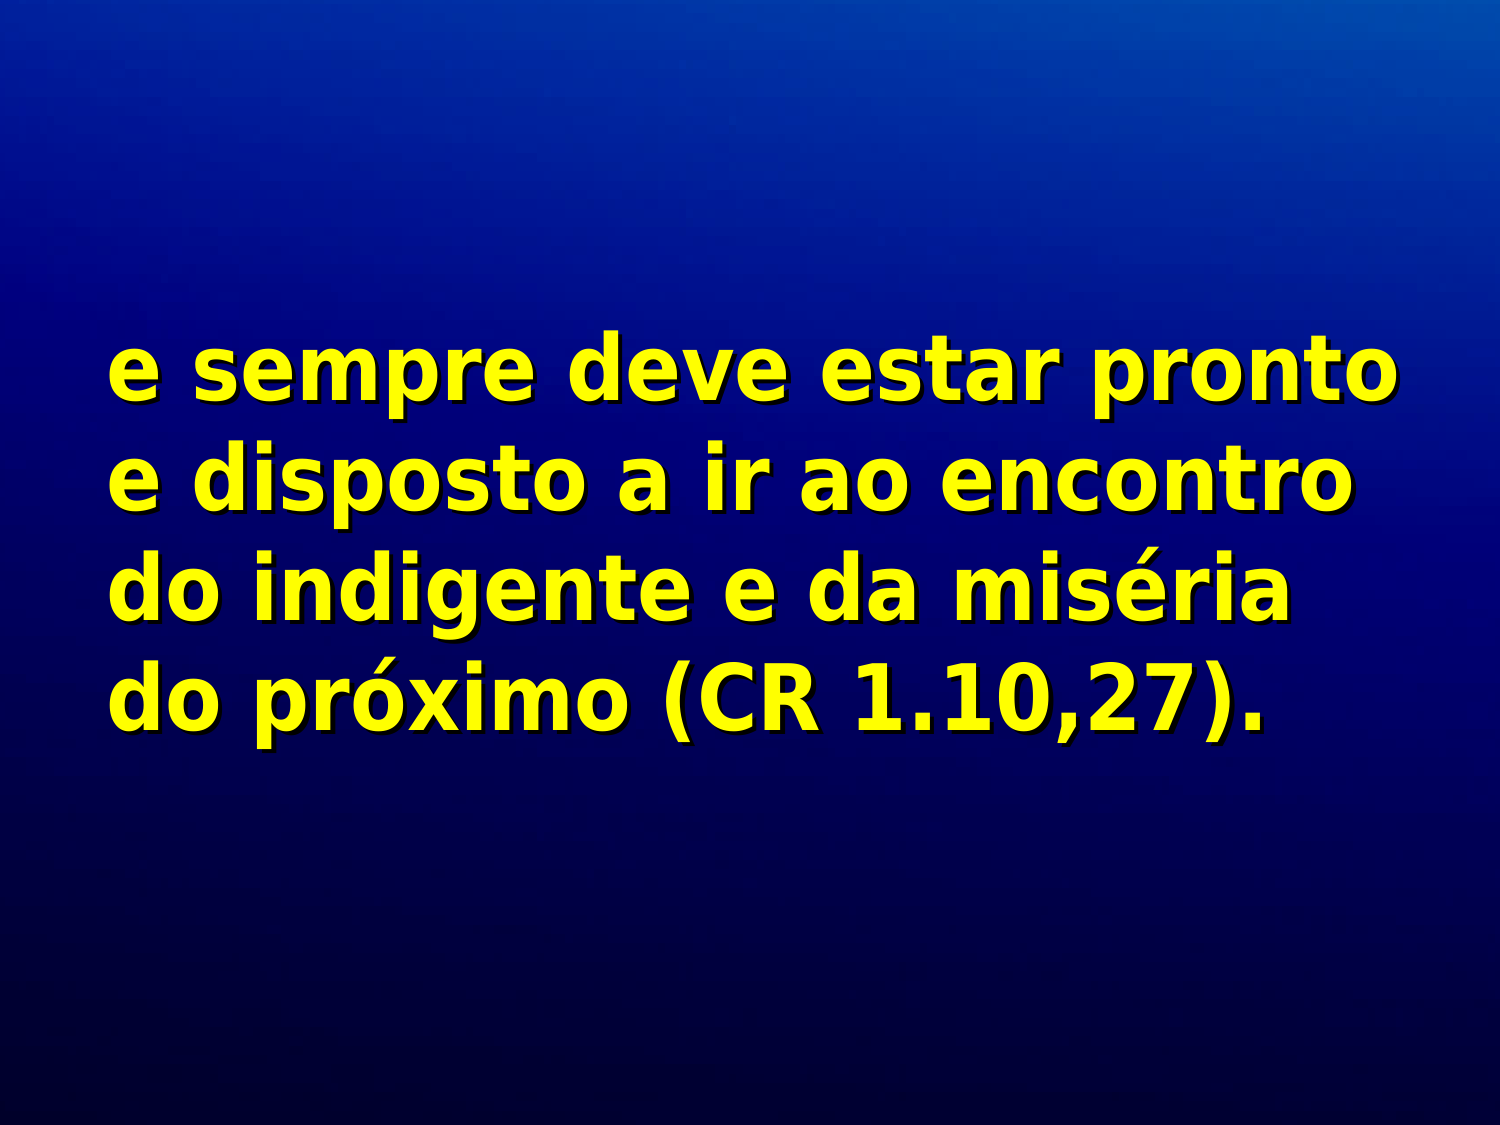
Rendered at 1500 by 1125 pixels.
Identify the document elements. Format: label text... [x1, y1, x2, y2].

text_box e sempre deve estar pronto e disposto a ir ao encontro do indigente e da miséria do próximo (CR 1.10,27). [92, 82, 1418, 1040]
picture [0, 0, 1500, 1125]
